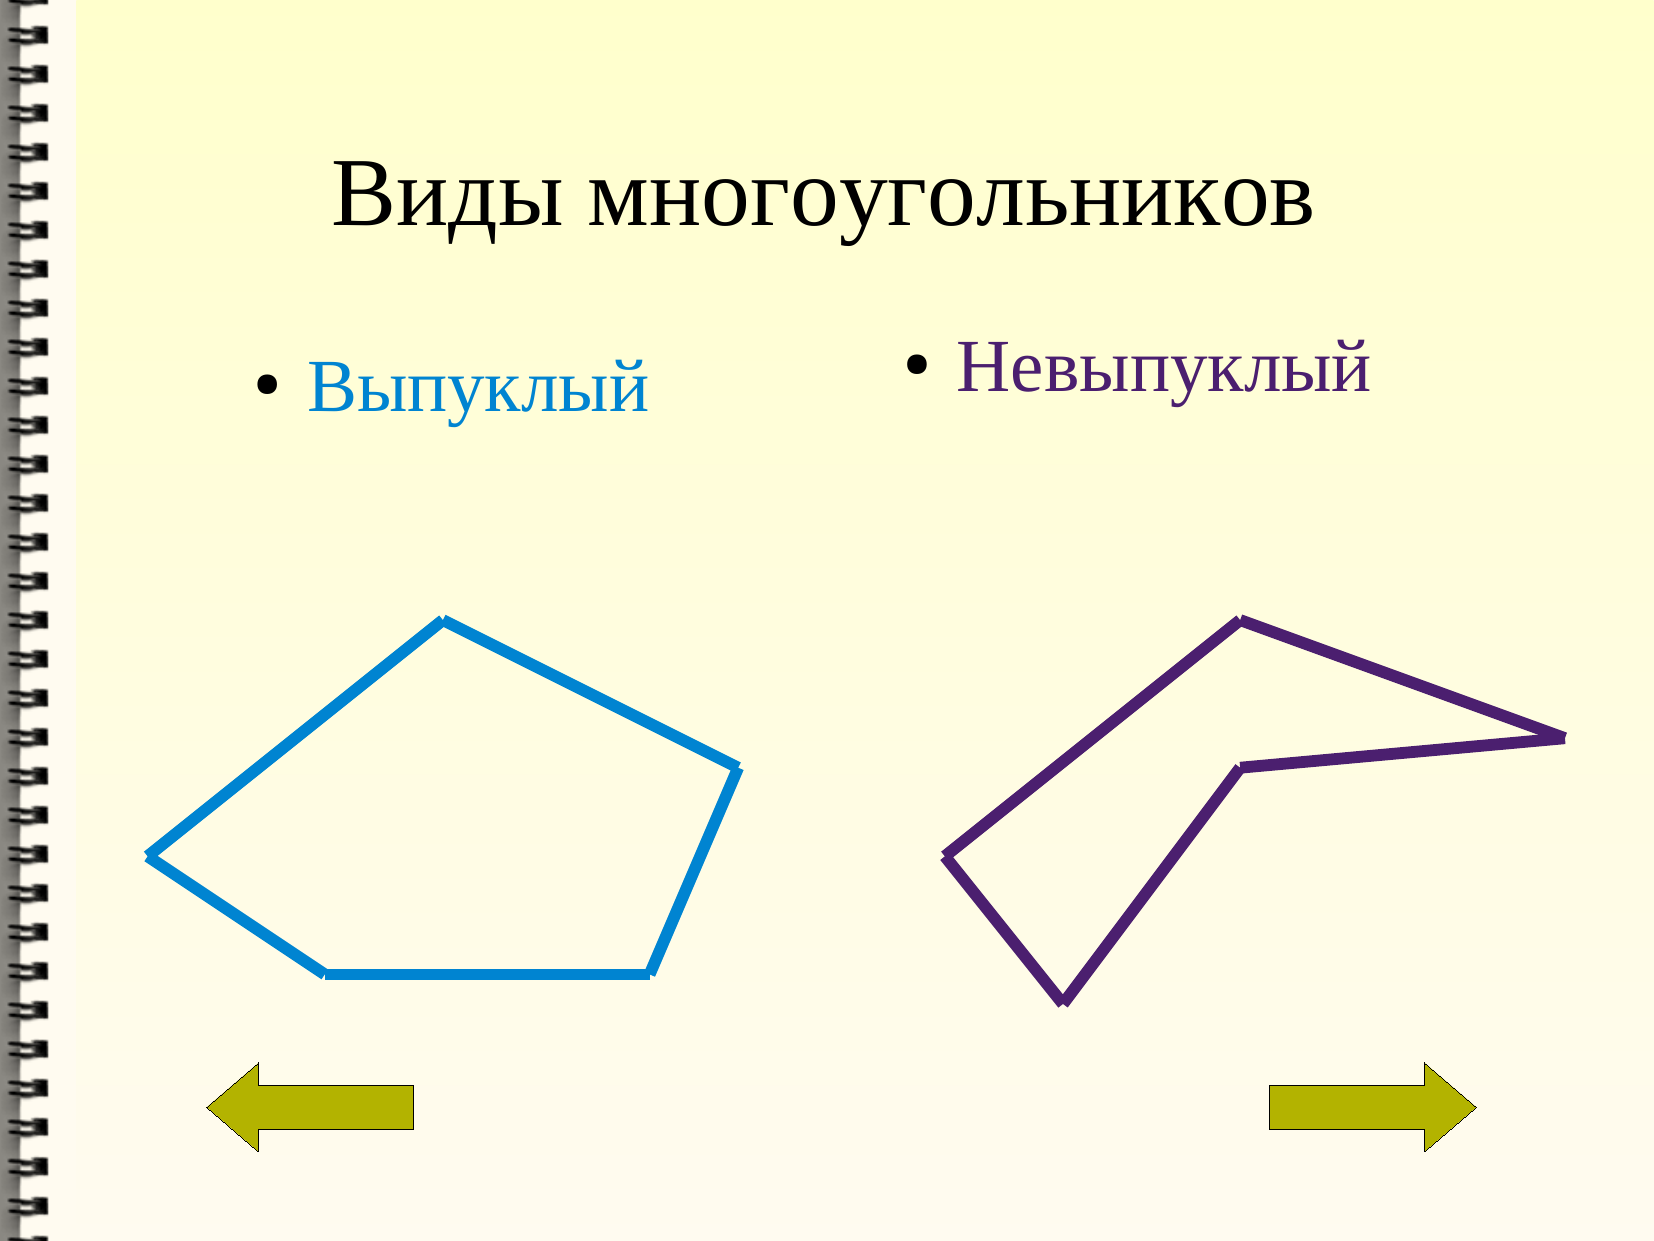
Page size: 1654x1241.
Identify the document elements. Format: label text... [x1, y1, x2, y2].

title Виды многоугольников [118, 88, 1531, 296]
picture [0, 0, 1654, 1241]
text_box [1269, 1062, 1477, 1152]
list Выпуклый [562, 344, 853, 443]
text_box [147, 531, 768, 1152]
list Невыпуклый [885, 324, 1506, 414]
text_box [118, 295, 562, 443]
